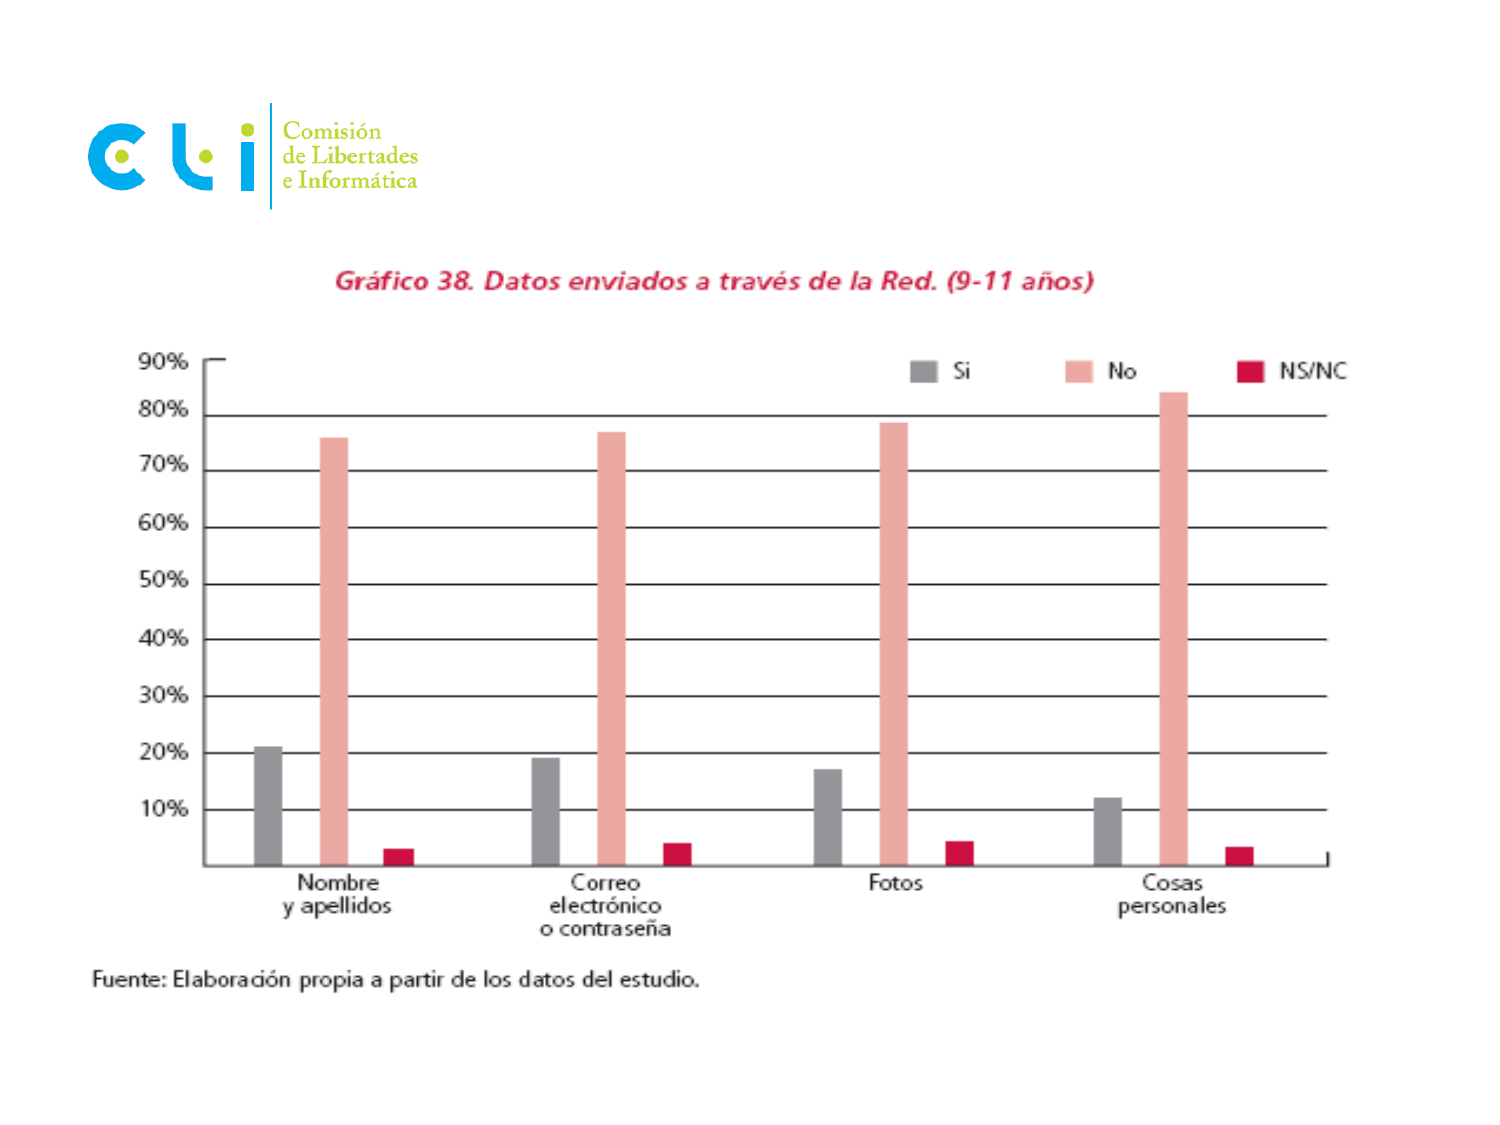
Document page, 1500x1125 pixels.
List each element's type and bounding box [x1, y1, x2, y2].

picture [17, 45, 514, 233]
picture [76, 243, 1424, 1012]
